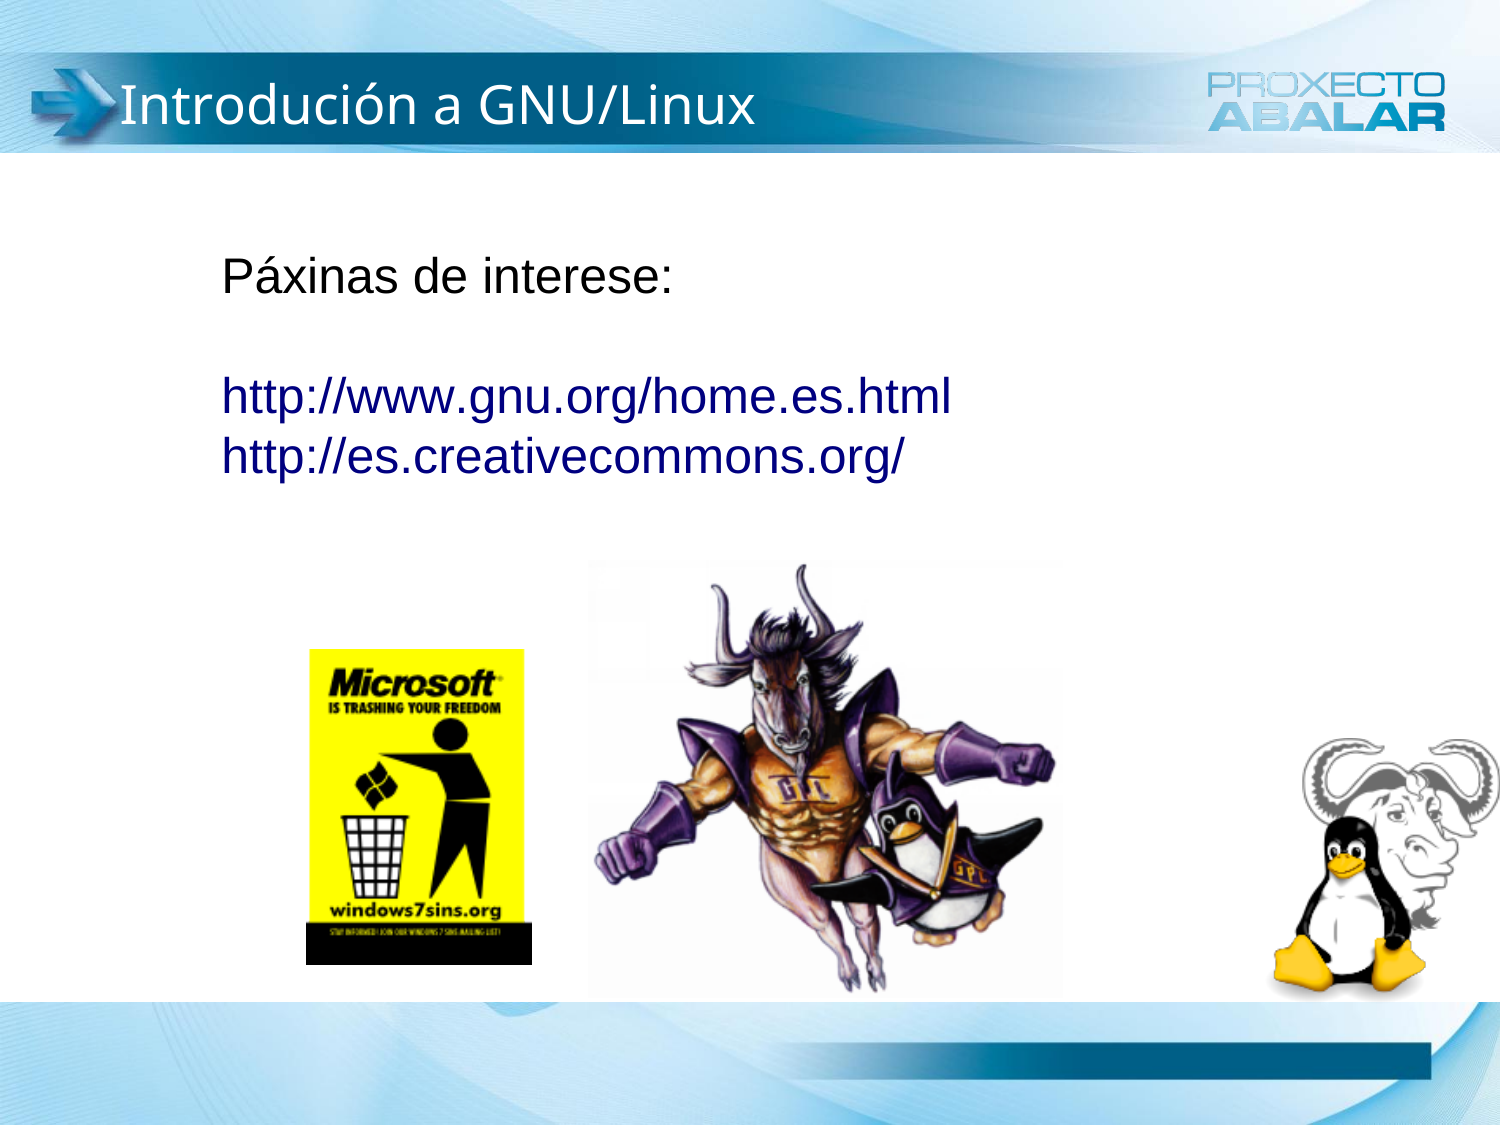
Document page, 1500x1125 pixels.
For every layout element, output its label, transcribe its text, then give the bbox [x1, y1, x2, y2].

text_box Páxinas de interese: http://www.gnu.org/home.es.html http://es.creativecommons.org/ [206, 236, 1123, 552]
picture [0, 738, 1500, 1125]
text_box Introdución a GNU/Linux [104, 62, 772, 143]
picture [588, 560, 1063, 998]
picture [0, 0, 1500, 153]
picture [306, 649, 532, 965]
